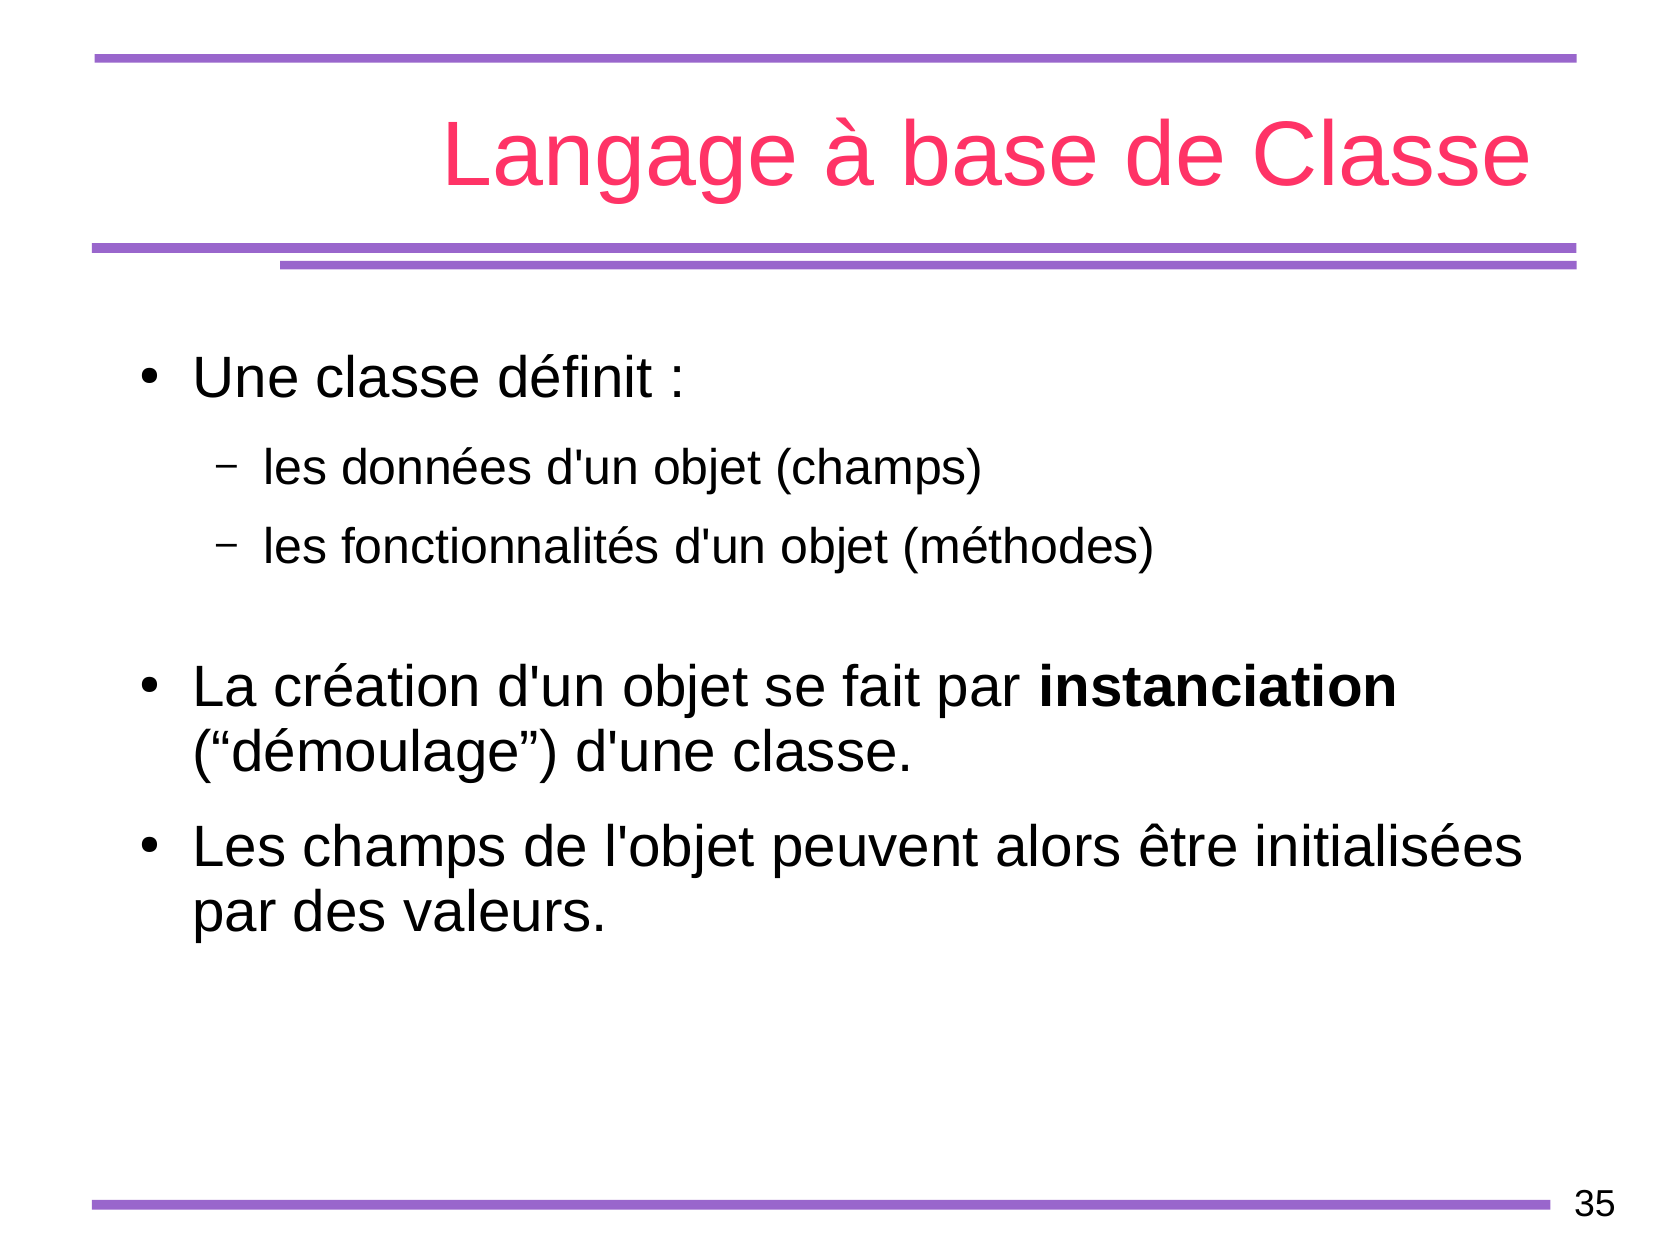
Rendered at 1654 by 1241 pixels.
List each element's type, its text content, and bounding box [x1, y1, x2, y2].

title Langage à base de Classe [121, 49, 1534, 257]
list Une classe définit : les données d'un objet (champs) les fonctionnalités d'un objet (méthodes) La création d'un objet se fait par instanciation (“démoulage”) d'une classe. Les champs de l'objet peuvent alors être initialisées par des valeurs. [121, 344, 1534, 1127]
